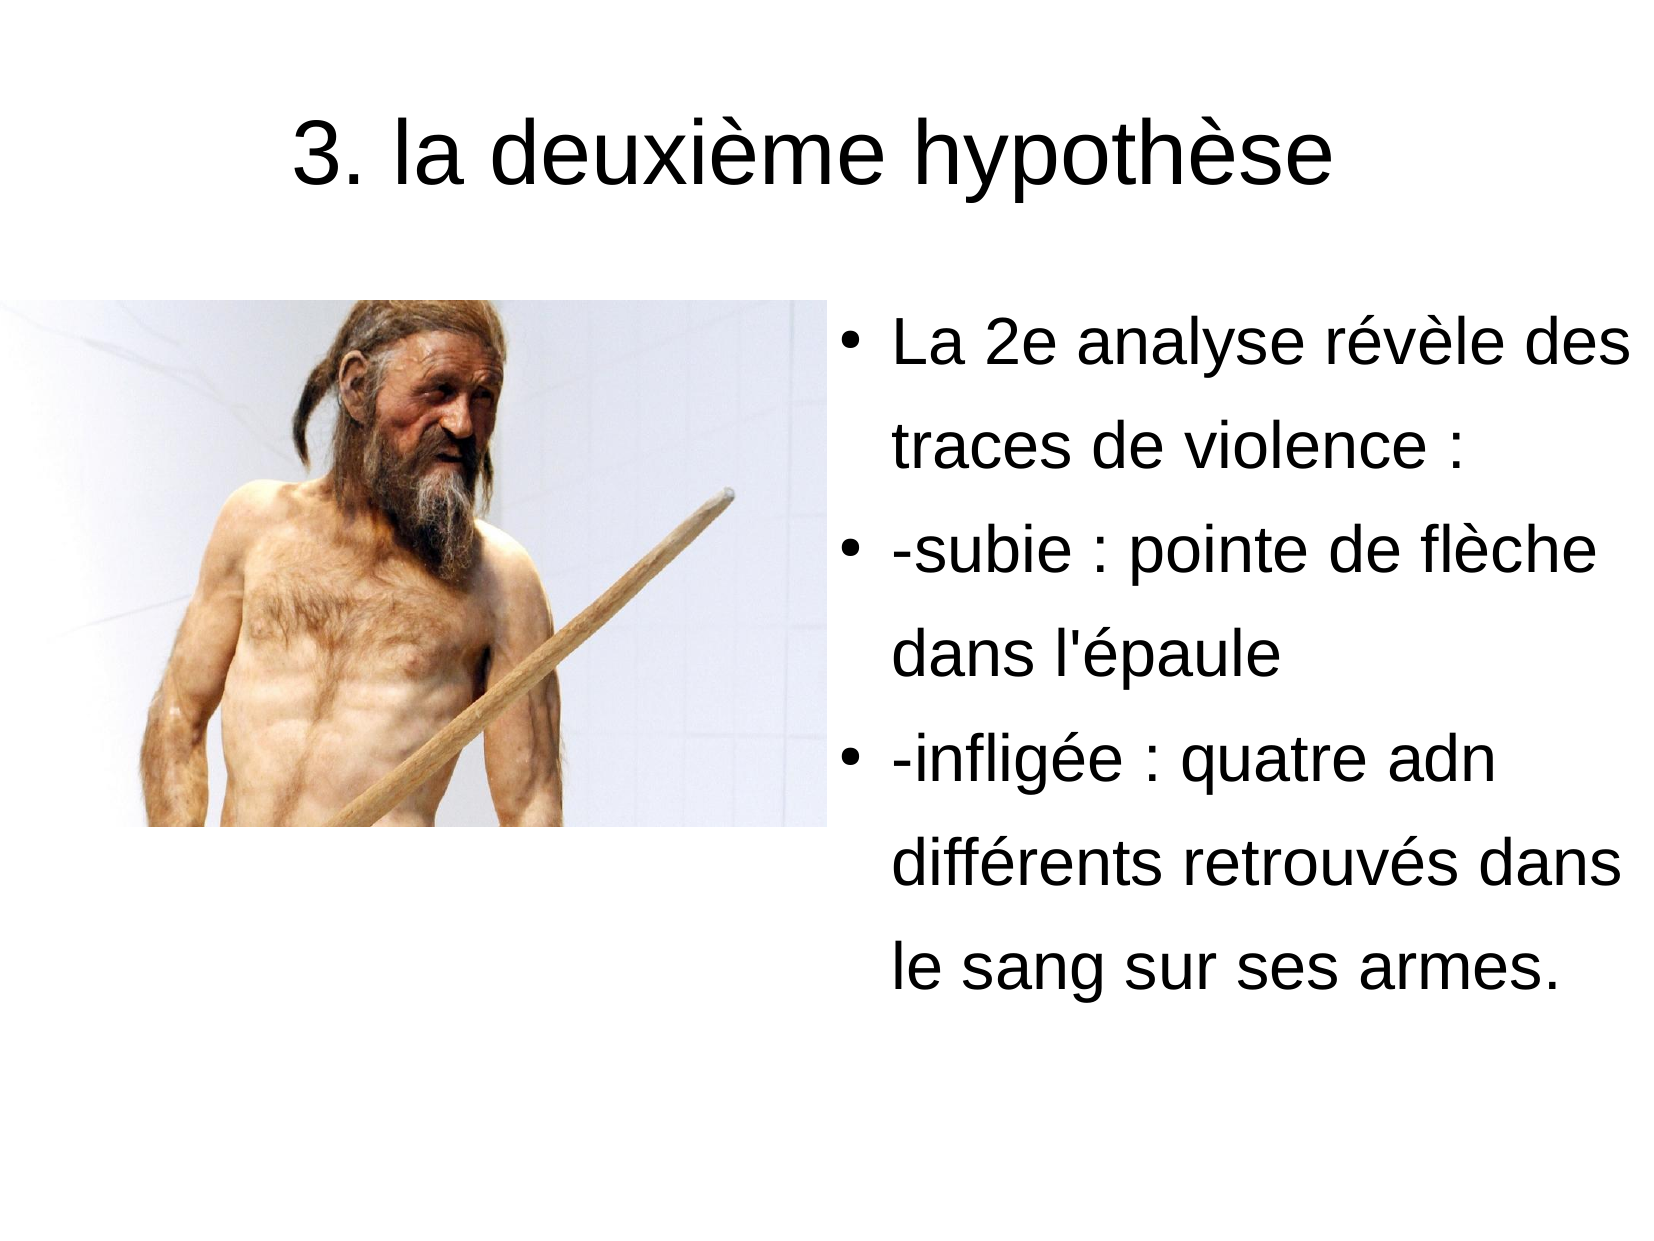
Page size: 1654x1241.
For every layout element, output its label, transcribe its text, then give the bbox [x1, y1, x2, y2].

picture [0, 300, 827, 827]
list La 2e analyse révèle des traces de violence : -subie : pointe de flèche dans l'épaule -infligée : quatre adn différents retrouvés dans le sang sur ses armes. [820, 303, 1654, 1123]
title 3. la deuxième hypothèse [82, 49, 1571, 257]
